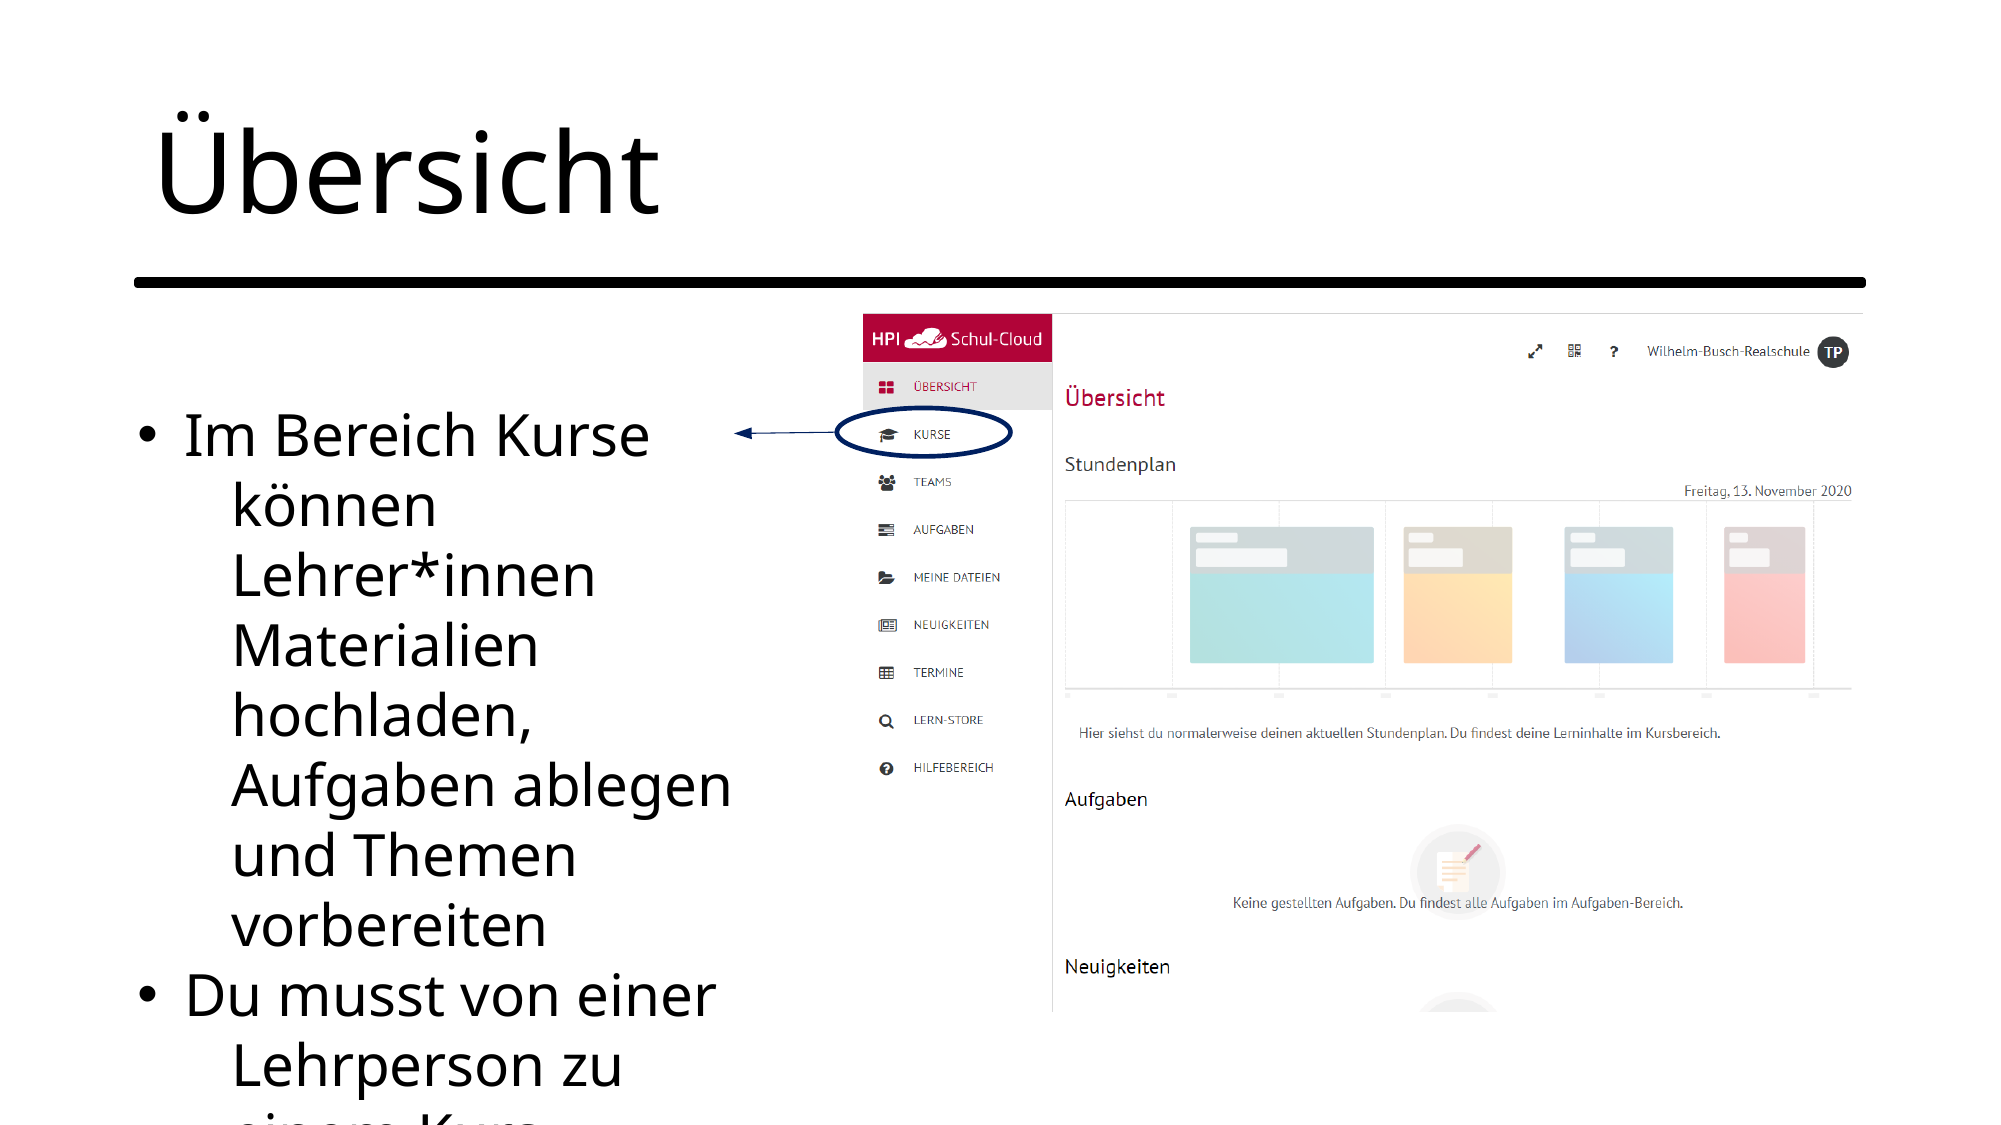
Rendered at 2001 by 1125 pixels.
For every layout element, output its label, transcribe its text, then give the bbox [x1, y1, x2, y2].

picture [863, 411, 1007, 454]
text_box Im Bereich Kurse können Lehrer*innen Materialien hochladen, Aufgaben ablegen und Themen vorbereiten Du musst von einer Lehrperson zu einem Kurs eingeladen werden Am Anfang kann es sein, dass du in keinem Kurs oder in wenigen Kursen bist [122, 390, 811, 947]
picture [863, 313, 1863, 1012]
title Übersicht [137, 59, 1863, 278]
